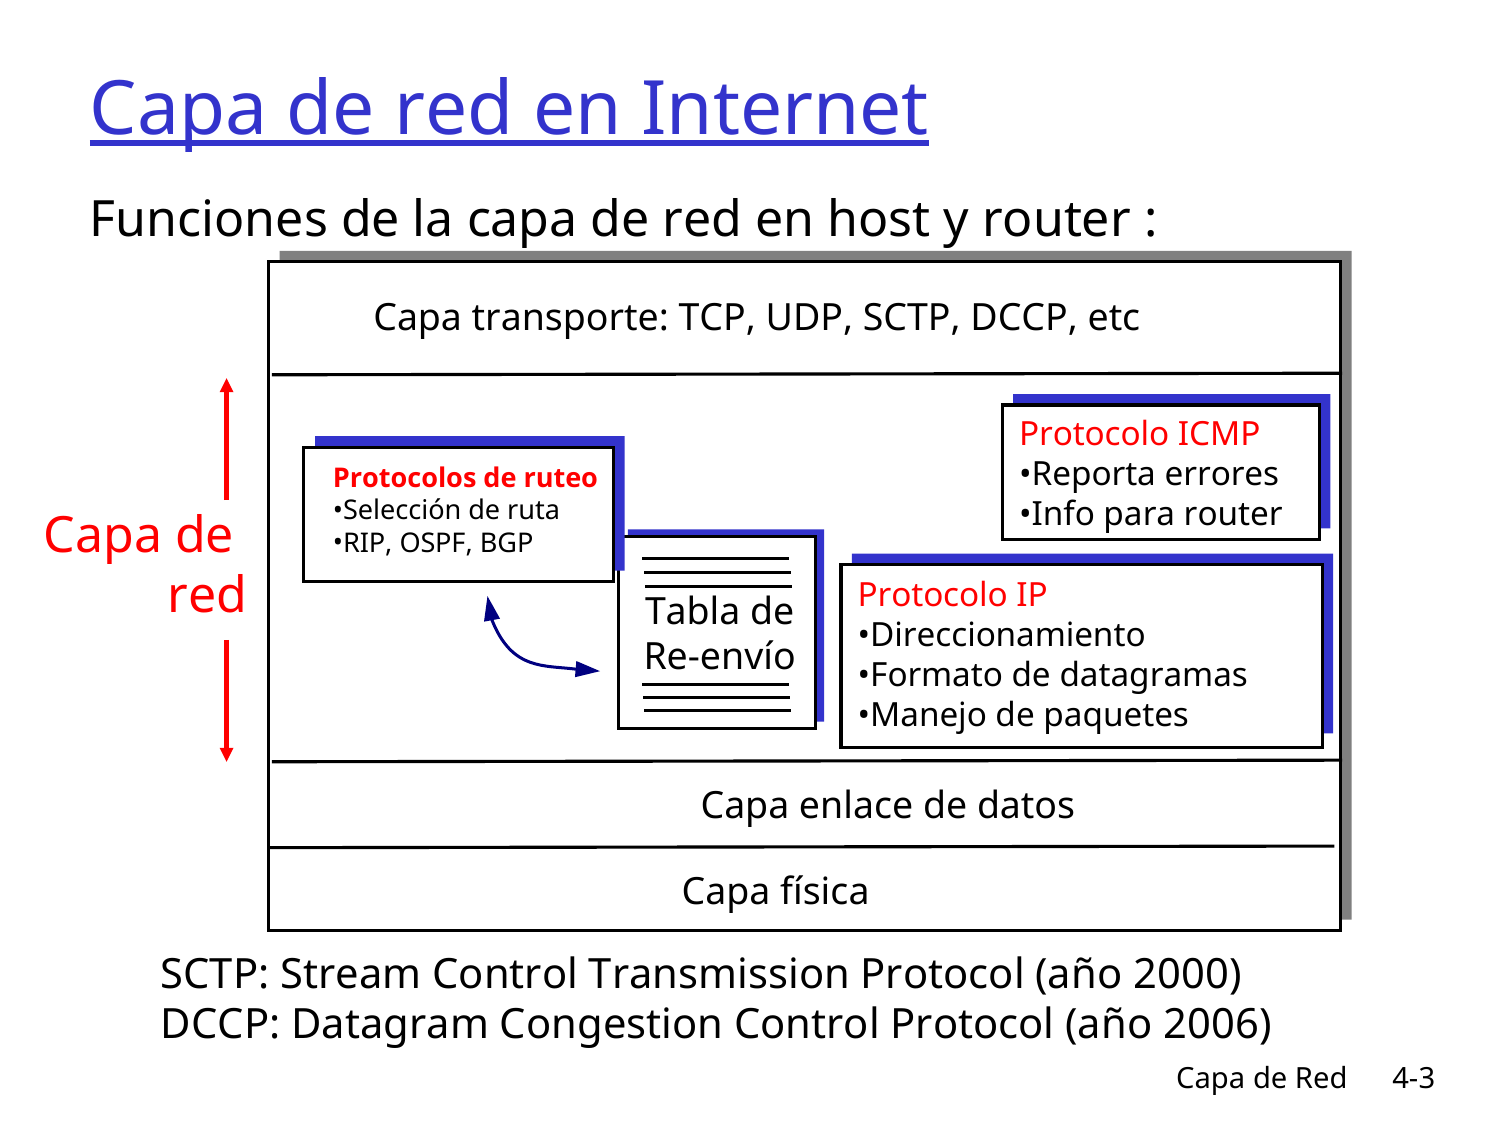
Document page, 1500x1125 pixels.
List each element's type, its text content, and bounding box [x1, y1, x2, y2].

text_box SCTP: Stream Control Transmission Protocol (año 2000) DCCP: Datagram Congestion Control Protocol (año 2006) [145, 939, 1384, 1055]
text_box Protocolos de ruteo Selección de ruta RIP, OSPF, BGP [318, 452, 614, 566]
list Funciones de la capa de red en host y router : [75, 175, 1463, 1009]
title Capa de red en Internet [75, 15, 1463, 175]
text_box Capa enlace de datos [685, 773, 1091, 834]
text_box Protocolo IP Direccionamiento Formato de datagramas Manejo de paquetes [843, 565, 1264, 742]
text_box [303, 436, 625, 582]
text_box [841, 553, 1334, 748]
text_box Capa transporte: TCP, UDP, SCTP, DCCP, etc [358, 285, 1157, 347]
text_box [1013, 394, 1331, 540]
text_box Capa física [666, 859, 885, 920]
text_box Protocolo ICMP Reporta errores Info para router [1004, 404, 1317, 540]
text_box Capa de red [28, 494, 262, 630]
